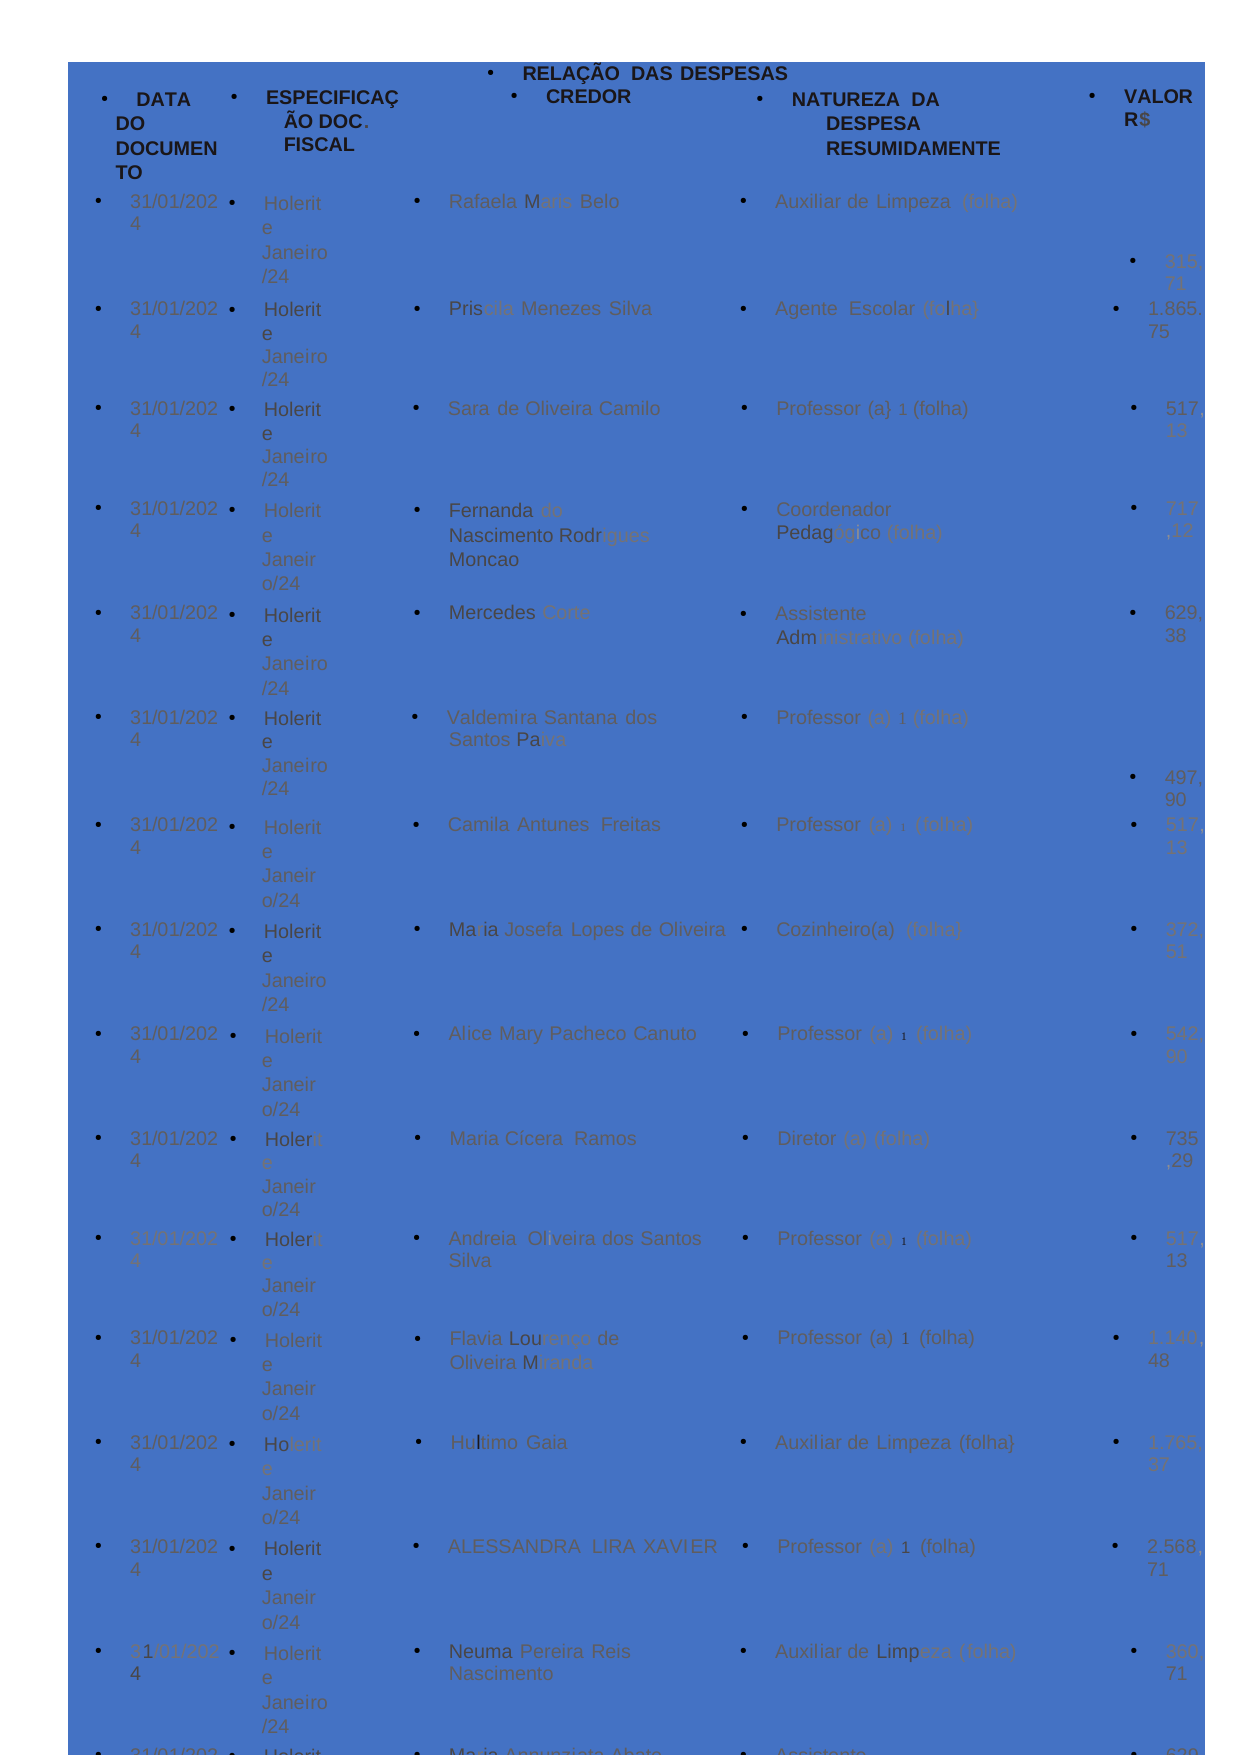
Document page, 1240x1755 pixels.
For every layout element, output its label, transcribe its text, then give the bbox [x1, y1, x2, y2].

table_cell Holerite Janeiro/24 [223, 497, 407, 602]
table_cell Holerite Janeiro/24 [223, 1536, 407, 1640]
table_cell 497,90 [1035, 766, 1205, 814]
table_cell NATUREZA DA DESPESA RESUMIDAMENTE [735, 86, 1035, 190]
table_cell 31/01/2024 [68, 1227, 223, 1327]
table_cell Holerite Janeiro/24 [223, 1327, 407, 1431]
table_cell Holerite Janeiro/24 [223, 190, 407, 298]
table_cell Holerite Janeiro/24 [223, 918, 407, 1023]
table_cell 542,90 [1035, 1023, 1205, 1127]
table_cell Hultimo Gaia [407, 1431, 735, 1536]
table_cell Holerite Janeiro/24 [223, 1640, 407, 1745]
table_cell Agente Escolar (folha} [735, 298, 1035, 398]
table_cell Holerite Janeiro/24 [223, 1227, 407, 1327]
table_cell Holerite Janeiro/24 [223, 602, 407, 706]
table_cell Assistente Administrativo (folha) [735, 602, 1035, 706]
table_cell [1035, 706, 1205, 766]
table_cell Professor (a) 1 (folha) [735, 706, 1035, 814]
table_header RELAÇÃO DAS DESPESAS [68, 62, 1205, 86]
table_cell Valdemira Santana dos Santos Paiva [407, 706, 735, 814]
table_cell Holerite Janeiro/24 [223, 1127, 407, 1227]
table_cell Sara de Oliveira Camilo [407, 398, 735, 497]
table_cell VALOR R$ [1035, 86, 1205, 190]
table_cell Neuma Pereira Reis Nascimento [407, 1640, 735, 1745]
table_cell Holerite Janeiro/24 [223, 398, 407, 497]
table_cell [1035, 190, 1205, 250]
table_cell 372,51 [1035, 918, 1205, 1023]
table_cell Maria Cícera Ramos [407, 1127, 735, 1227]
table_cell 2.568,71 [1035, 1536, 1205, 1640]
table_cell Auxiliar de Limpeza (folha) [735, 1640, 1035, 1745]
table_cell 360,71 [1035, 1640, 1205, 1745]
table_cell 31/01/202 4 [68, 1640, 223, 1745]
table_cell DATA DO DOCUMENTO [68, 86, 223, 190]
table_cell 31/01/2024 [68, 1023, 223, 1127]
table_cell 717,12 [1035, 497, 1205, 602]
table_cell 629,38 [1035, 602, 1205, 706]
table_cell Assistente Administrativo (folha) [735, 1745, 1035, 1755]
table_cell 31/01/2024 [68, 918, 223, 1023]
table_cell ESPECIFICAÇÃO DOC. FISCAL [223, 86, 407, 190]
table_cell Professor (a) 1 (folha) [735, 1227, 1035, 1327]
table_cell 31/01/2024 [68, 602, 223, 706]
table_cell 31/01/2024 [68, 1536, 223, 1640]
table_cell Maria Josefa Lopes de Oliveira [407, 918, 735, 1023]
table_cell Holerite Janeiro/24 [223, 1023, 407, 1127]
table_cell Priscila Menezes Silva [407, 298, 735, 398]
table_cell 31/01/2024 [68, 298, 223, 398]
table_cell Auxiliar de Limpeza (folha) [735, 190, 1035, 298]
table_cell 315,71 [1035, 250, 1205, 298]
table_cell 517,13 [1035, 398, 1205, 497]
table_cell Maria Annunziata Abate [407, 1745, 735, 1755]
table_cell Cozinheiro(a) (folha} [735, 918, 1035, 1023]
table_cell Fernanda do Nascimento Rodrigues Moncao [407, 497, 735, 602]
table_cell Coordenador Pedagógico (folha) [735, 497, 1035, 602]
table_cell Holerite Janeiro/24 [223, 706, 407, 814]
table_cell 31/01/2024 [68, 1745, 223, 1755]
table_cell 31/01/2024 [68, 1127, 223, 1227]
table_cell Andreia Oliveira dos Santos Silva [407, 1227, 735, 1327]
table_cell 517,13 [1035, 1227, 1205, 1327]
table_cell Holerite Janeiro/24 [223, 298, 407, 398]
table_cell 31/01/2024 [68, 814, 223, 918]
table_cell 629,38 [1035, 1745, 1205, 1755]
table_cell Flavia Lourenço de Oliveira Miranda [407, 1327, 735, 1431]
table_cell Mercedes Corte [407, 602, 735, 706]
table_cell Professor (a} 1 (folha) [735, 398, 1035, 497]
table_cell 31/01/2024 [68, 1431, 223, 1536]
table_cell 31/01/2024 [68, 398, 223, 497]
table_cell Holerite Janeiro/24 [223, 814, 407, 918]
table_cell Camila Antunes Freitas [407, 814, 735, 918]
table_cell 1.865.75 [1035, 298, 1205, 398]
table_cell 735 ,29 [1035, 1127, 1205, 1227]
table_cell 31/01/2024 [68, 1327, 223, 1431]
table_cell Diretor (a) (folha) [735, 1127, 1035, 1227]
table_cell Professor (a) 1 (folha) [735, 814, 1035, 918]
table_cell 31/01/2024 [68, 497, 223, 602]
table_cell ALESSANDRA LIRA XAVIER [407, 1536, 735, 1640]
table_cell Alice Mary Pacheco Canuto [407, 1023, 735, 1127]
table_cell Holerite Janeiro/24 [223, 1431, 407, 1536]
table_cell Professor (a) 1 (folha) [735, 1023, 1035, 1127]
table_cell 1.140,48 [1035, 1327, 1205, 1431]
table_cell Holerite Janeiro/24 [223, 1745, 407, 1755]
table_cell Rafaela Maris Belo [407, 190, 735, 298]
table_cell Professor (a) 1 (folha) [735, 1327, 1035, 1431]
table_cell 1.765,37 [1035, 1431, 1205, 1536]
table_cell 31/01/2024 [68, 706, 223, 814]
table_cell 517,13 [1035, 814, 1205, 918]
table_cell Professor (a) 1 (folha) [735, 1536, 1035, 1640]
table_cell CREDOR [407, 86, 735, 190]
table_cell 31/01/2024 [68, 190, 223, 298]
table_cell Auxiliar de Limpeza (folha} [735, 1431, 1035, 1536]
